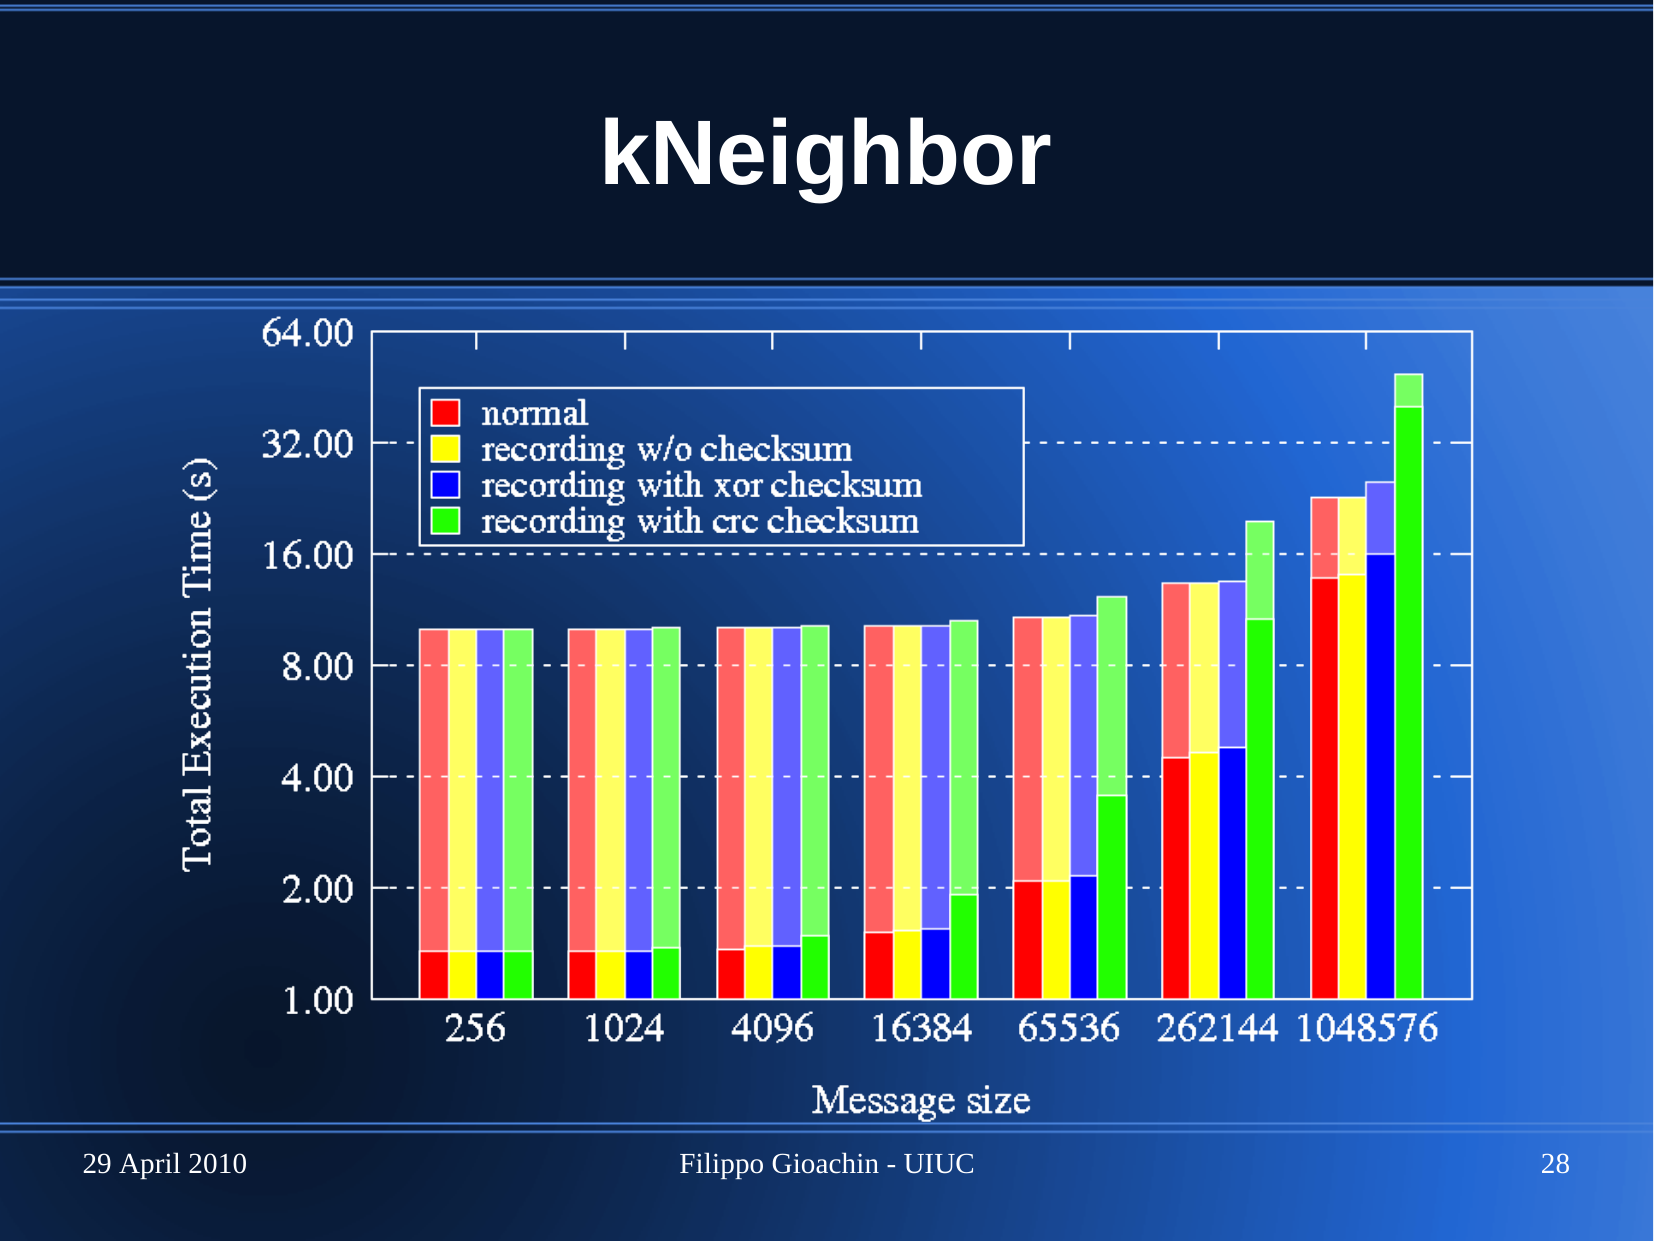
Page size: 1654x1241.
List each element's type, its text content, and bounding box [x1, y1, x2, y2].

title kNeighbor [82, 49, 1571, 257]
picture [0, 0, 1654, 1241]
